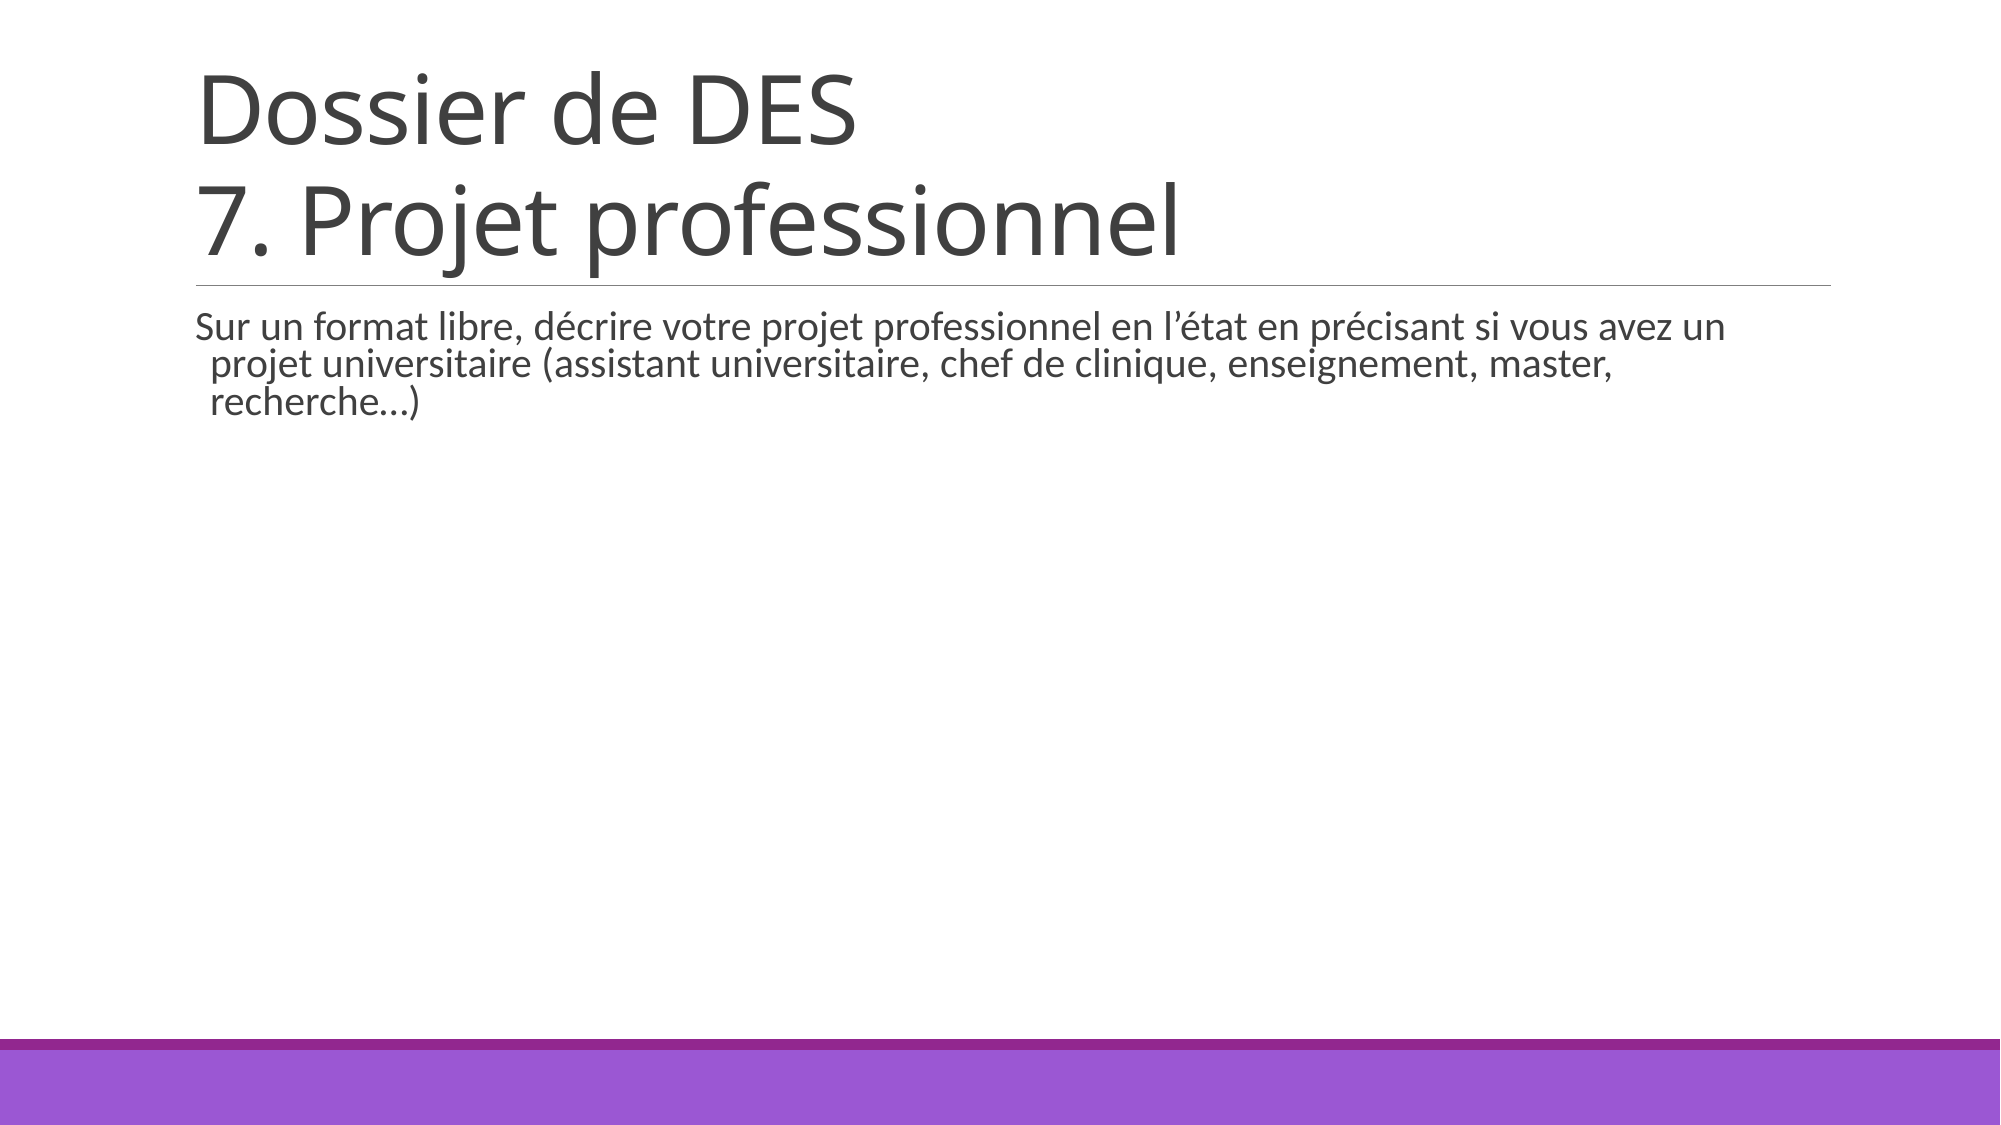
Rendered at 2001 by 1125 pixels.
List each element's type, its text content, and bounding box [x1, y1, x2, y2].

list Sur un format libre, décrire votre projet professionnel en l’état en précisant si vous avez un projet universitaire (assistant universitaire, chef de clinique, enseignement, master, recherche…) [180, 302, 1831, 963]
title Dossier de DES 7. Projet professionnel [180, 47, 1831, 286]
